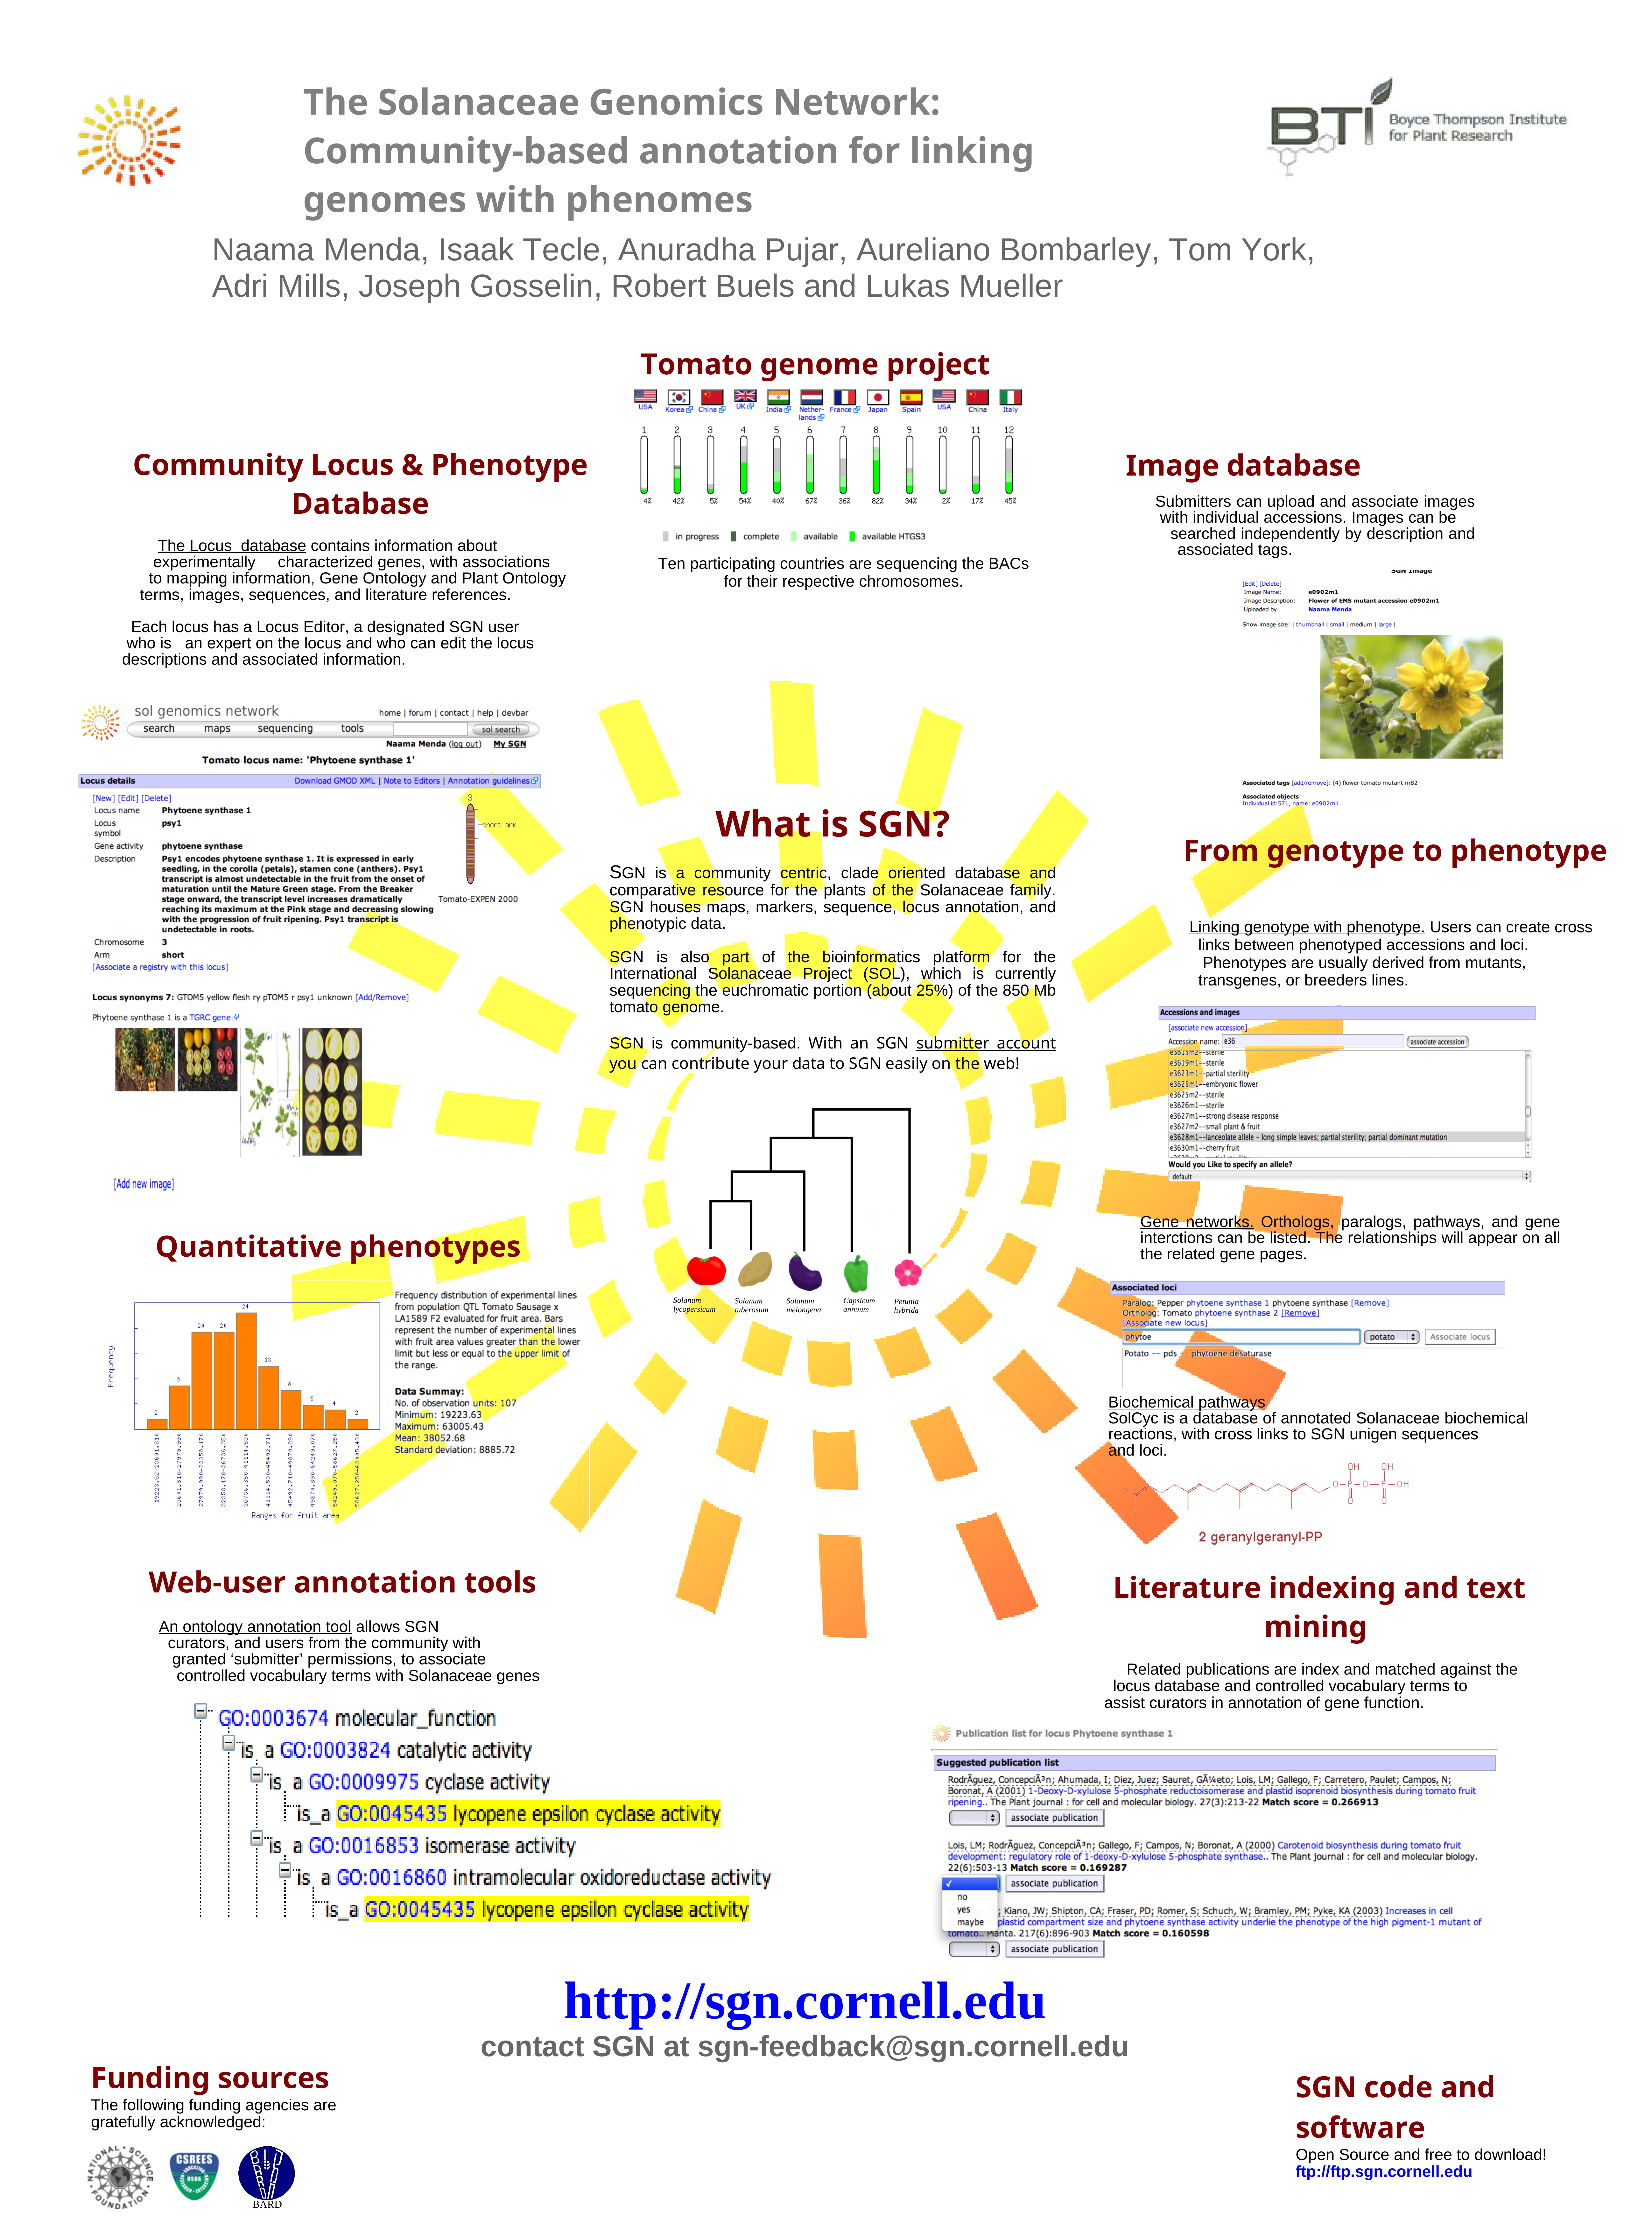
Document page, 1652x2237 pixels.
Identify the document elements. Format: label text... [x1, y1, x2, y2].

text_box Funding sources The following funding agencies are gratefully acknowledged: [91, 2056, 394, 2131]
text_box Solanum melongena [786, 1296, 832, 1314]
picture [1263, 76, 1577, 180]
text_box Solanum lycopersicum [673, 1296, 684, 1314]
picture [238, 2146, 295, 2200]
text_box Ten participating countries are sequencing the BACs for their respective chromosomes. [627, 554, 1065, 590]
text_box Tomato genome project [893, 362, 899, 371]
text_box SGN code and software Open Source and free to download! ftp://ftp.sgn.cornell.edu [1296, 2065, 1600, 2181]
text_box Tomato genome project [766, 362, 772, 371]
text_box The Solanaceae Genomics Network: Community-based annotation for linking genomes with phenomes [298, 72, 1181, 228]
text_box BARD [245, 2198, 289, 2210]
picture [623, 382, 1028, 547]
picture [88, 2146, 153, 2209]
text_box Web-user annotation tools [119, 1559, 567, 1598]
text_box http://sgn.cornell.edu contact SGN at sgn-feedback@sgn.cornell.edu [404, 1971, 1207, 2063]
picture [179, 1703, 801, 1942]
text_box An ontology annotation tool allows SGN curators, and users from the community with granted ‘submitter’ permissions, to associate controlled vocabulary terms with Solanaceae genes [154, 1616, 606, 1727]
picture [88, 1281, 589, 1528]
picture [167, 2151, 222, 2205]
text_box Solanum tuberosum [735, 1296, 781, 1314]
text_box Submitters can upload and associate images with individual accessions. Images can be searched independently by description and associated tags. [1150, 492, 1480, 567]
text_box Linking genotype with phenotype. Users can create cross links between phenotyped accessions and loci. Phenotypes are usually derived from mutants, transgenes, or breeders lines. [1158, 913, 1599, 994]
text_box Quantitative phenotypes [101, 1223, 575, 1399]
text_box Petunia hybrida [894, 1297, 928, 1315]
text_box Image database [1121, 435, 1572, 492]
picture [70, 570, 1609, 1655]
text_box Biochemical pathways SolCyc is a database of annotated Solanaceae biochemical reactions, with cross links to SGN unigen sequences and loci. [1103, 1393, 1533, 1484]
text_box Community Locus & Phenotype Database The Locus database contains information about experimentally characterized genes, with associations to mapping information, Gene Ontology and Plant Ontology terms, images, sequences, and literature references. Each locus has a Locus Editor, a designated SGN user who is an expert on the locus and who can edit the locus descriptions and associated information. [117, 441, 604, 677]
picture [929, 1724, 1504, 1958]
text_box What is SGN? SGN is a community centric, clade oriented database and comparative resource for the plants of the Solanaceae family. SGN houses maps, markers, sequence, locus annotation, and phenotypic data. SGN is also part of the bioinformatics platform for the International Solanaceae Project (SOL), which is currently sequencing the euchromatic portion (about 25%) of the 850 Mb tomato genome. SGN is community-based. With an SGN submitter account you can contribute your data to SGN easily on the web! [605, 796, 1061, 1112]
text_box Tomato genome project [636, 341, 1042, 380]
text_box Gene networks. Orthologs, paralogs, pathways, and gene interctions can be listed. The relationships will appear on all the related gene pages. [1135, 1212, 1565, 1304]
text_box From genotype to phenotype [1168, 827, 1623, 907]
picture [70, 84, 189, 201]
text_box Literature indexing and text mining Related publications are index and matched against the locus database and controlled vocabulary terms to assist curators in annotation of gene function. [1100, 1564, 1540, 1763]
text_box Naama Menda, Isaak Tecle, Anuradha Pujar, Aureliano Bombarley, Tom York, Adri Mills, Joseph Gosselin, Robert Buels and Lukas Mueller [212, 231, 1361, 304]
text_box Capsicum annuum [843, 1296, 887, 1314]
